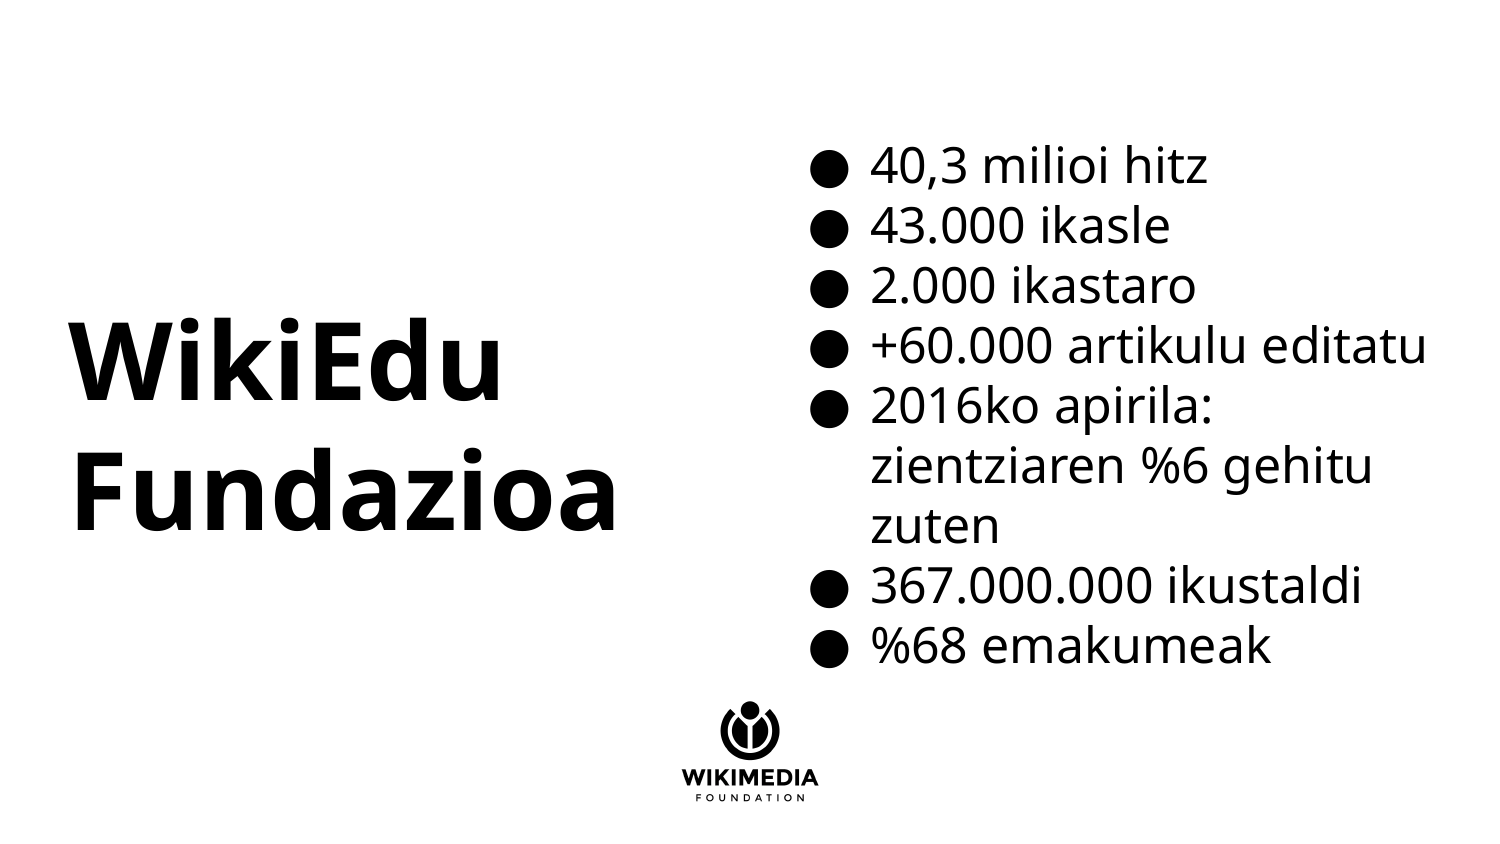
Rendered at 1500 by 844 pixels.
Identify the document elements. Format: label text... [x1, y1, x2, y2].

picture [662, 660, 838, 836]
title WikiEdu Fundazioa [53, 341, 781, 503]
subtitle 40,3 milioi hitz 43.000 ikasle 2.000 ikastaro +60.000 artikulu editatu 2016ko apirila: zientziaren %6 gehitu zuten 367.000.000 ikustaldi %68 emakumeak [780, 118, 1445, 310]
